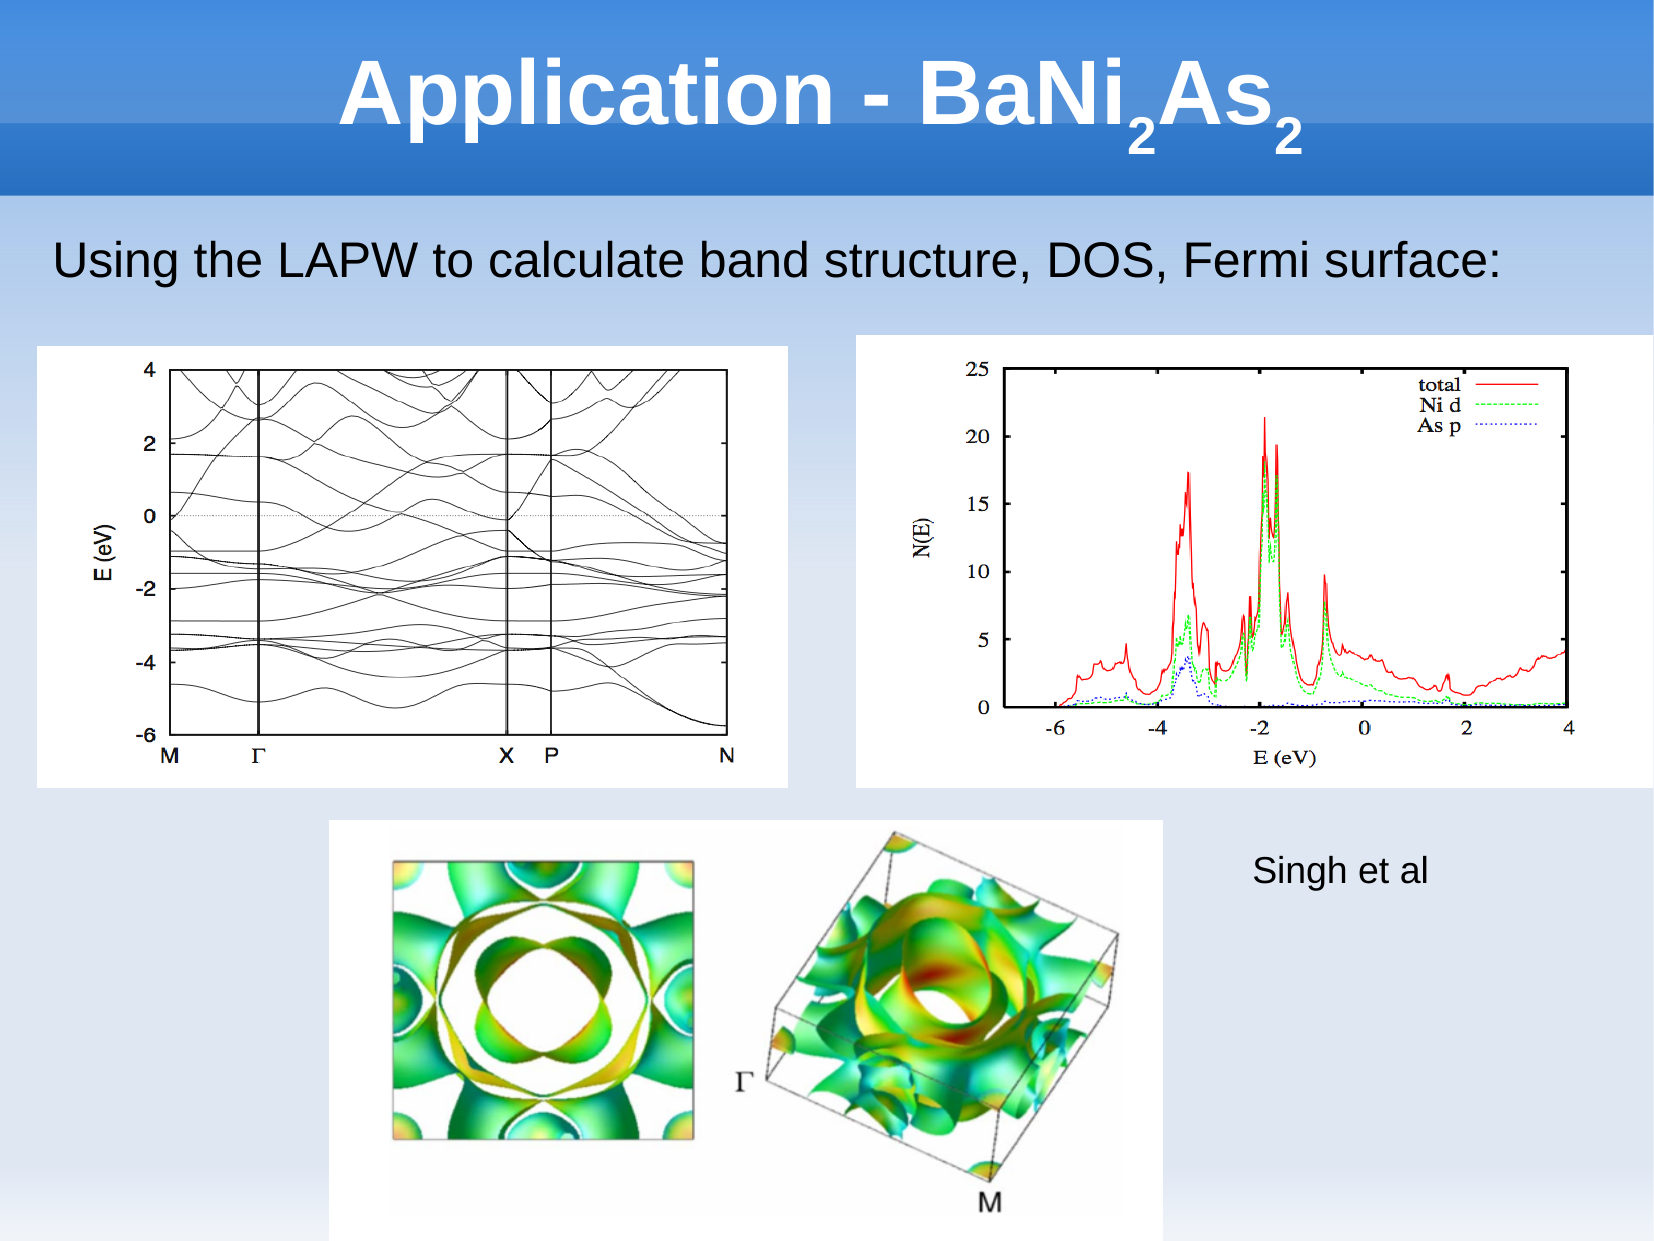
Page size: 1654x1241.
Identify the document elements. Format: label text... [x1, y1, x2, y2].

title Application - BaNi2As2 [76, 7, 1565, 200]
text_box Using the LAPW to calculate band structure, DOS, Fermi surface: [37, 225, 1651, 357]
picture [0, 0, 1654, 1241]
text_box Singh et al [1237, 841, 1576, 901]
